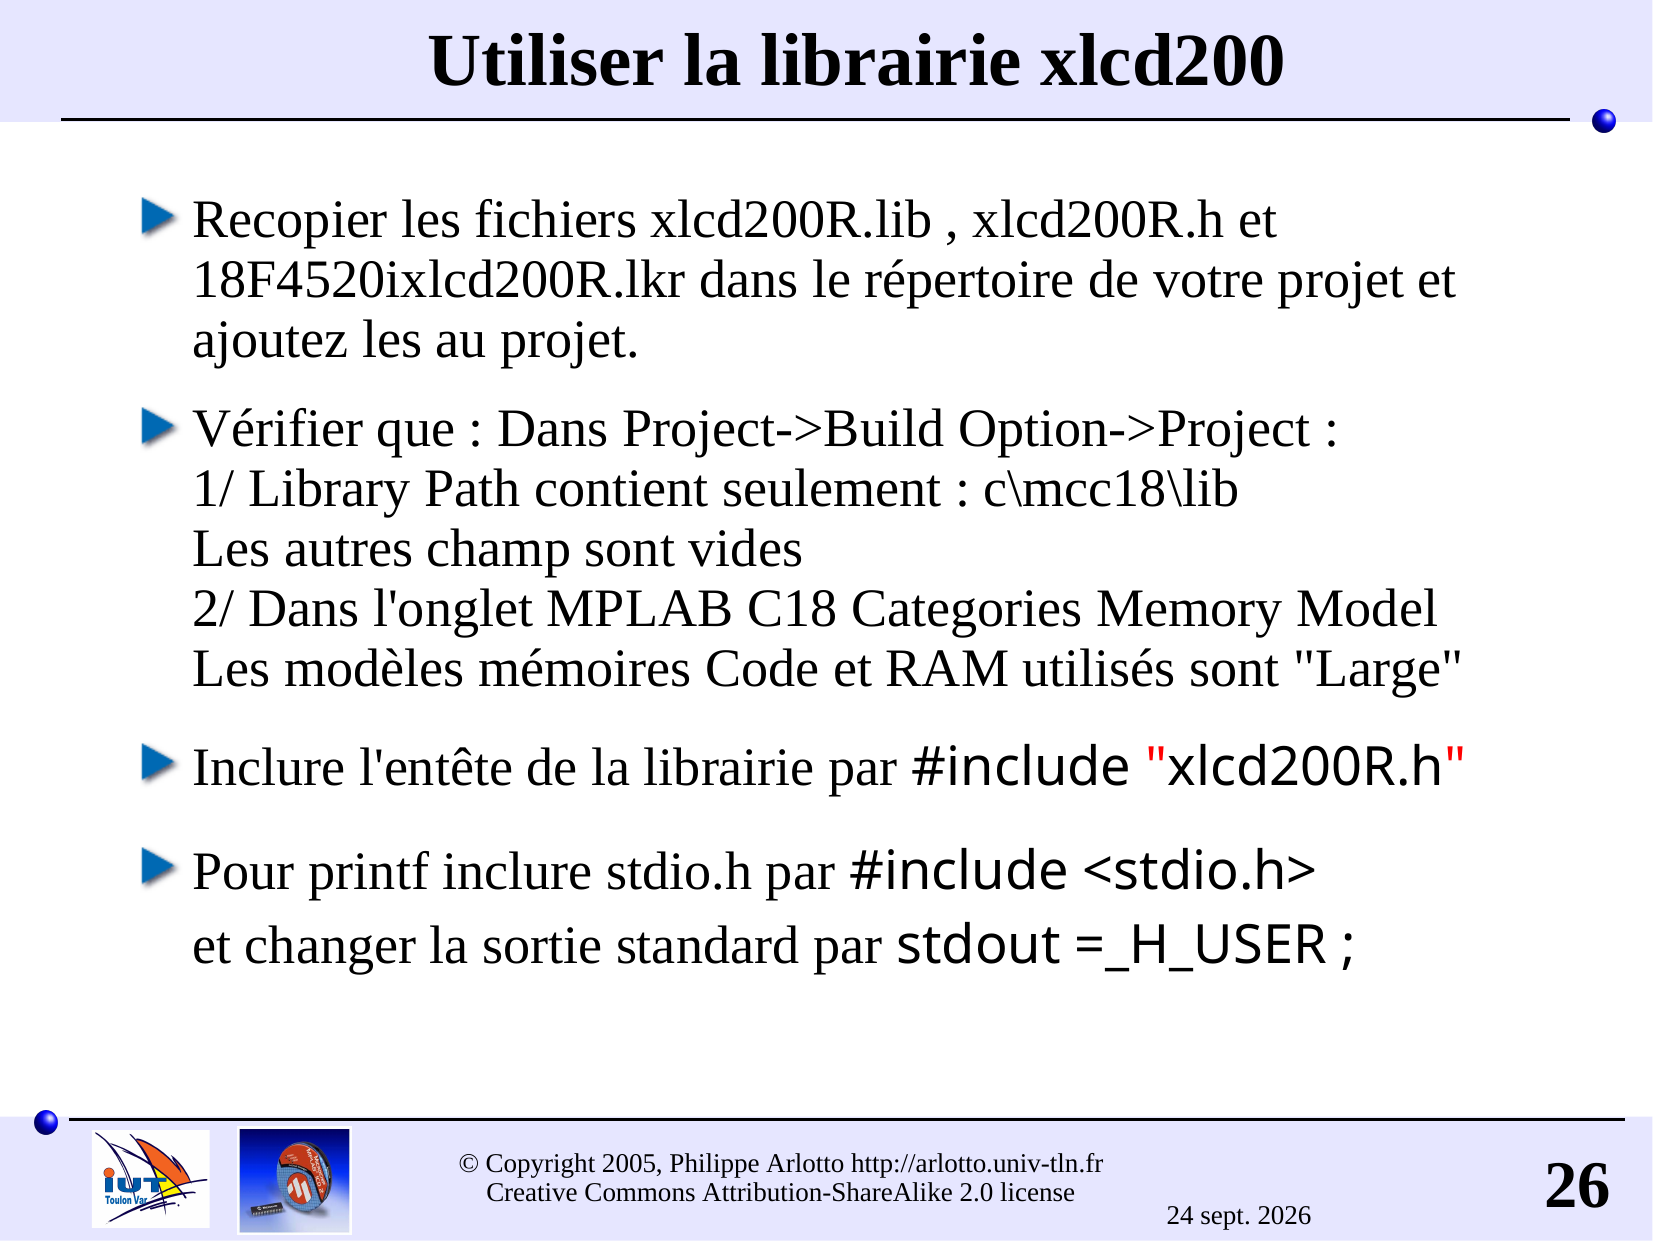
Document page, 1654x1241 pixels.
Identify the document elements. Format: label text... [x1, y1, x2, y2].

title Utiliser la librairie xlcd200 [95, 11, 1585, 110]
picture [237, 1126, 352, 1235]
list Recopier les fichiers xlcd200R.lib , xlcd200R.h et 18F4520ixlcd200R.lkr dans le répertoire de votre projet et ajoutez les au projet. Vérifier que : Dans Project->Build Option->Project : 1/ Library Path contient seulement : c\mcc18\lib Les autres champ sont vides 2/ Dans l'onglet MPLAB C18 Categories Memory Model Les modèles mémoires Code et RAM utilisés sont "Large" Inclure l'entête de la librairie par #include "xlcd200R.h" Pour printf inclure stdio.h par #include <stdio.h> et changer la sortie standard par stdout =_H_USER ; [121, 188, 1534, 1039]
